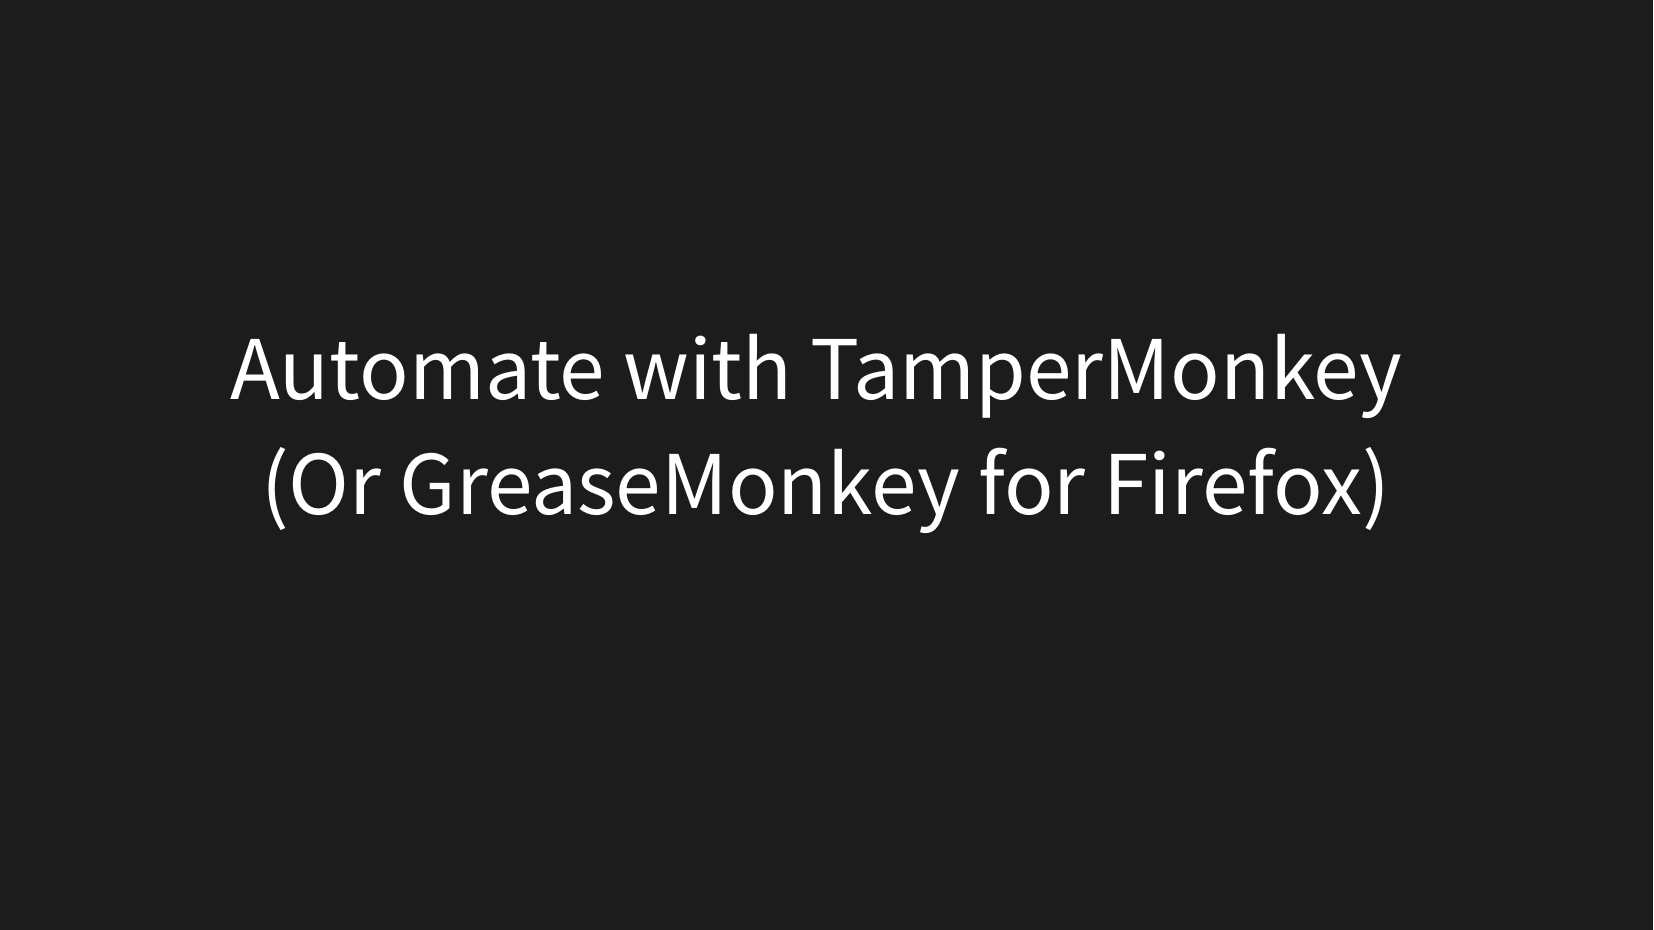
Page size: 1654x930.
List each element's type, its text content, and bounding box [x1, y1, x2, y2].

title Automate with TamperMonkey (Or GreaseMonkey for Firefox) [0, 309, 1653, 540]
